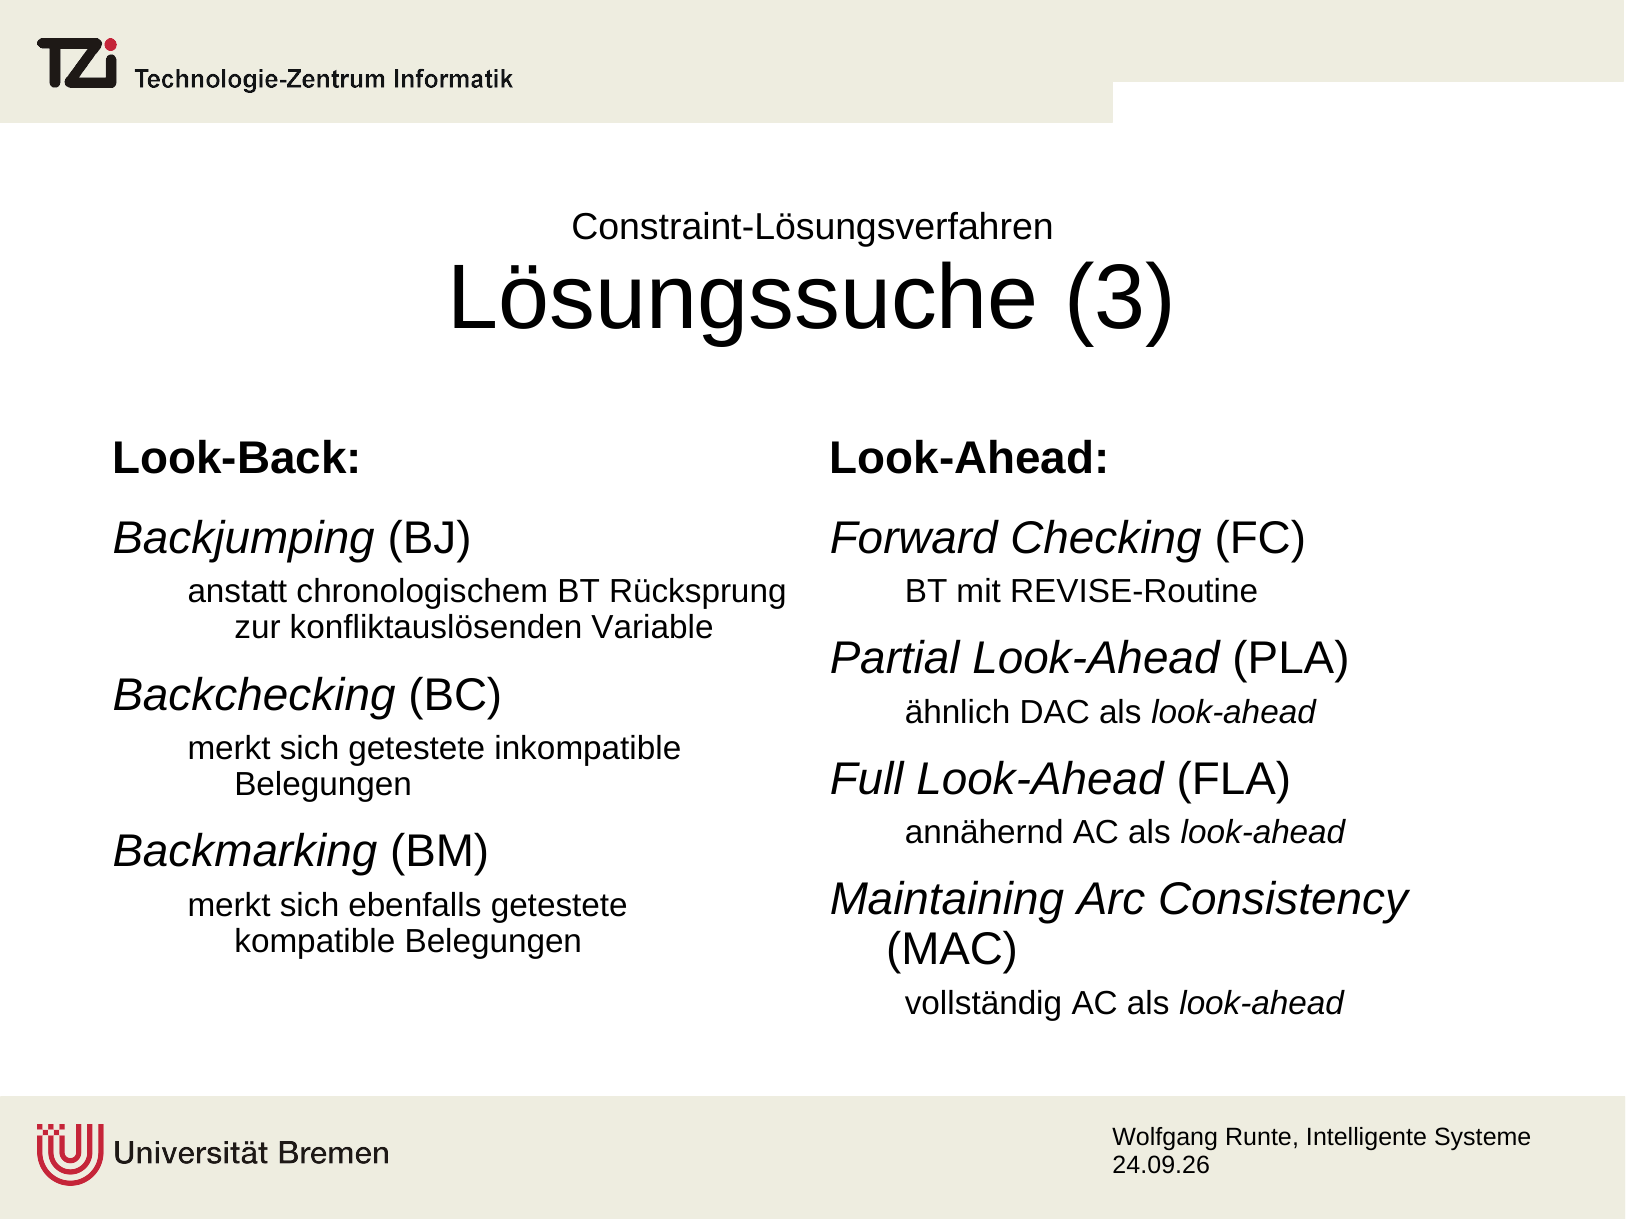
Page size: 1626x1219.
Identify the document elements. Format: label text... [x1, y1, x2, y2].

picture [37, 38, 513, 93]
list Look-Back: Backjumping (BJ) anstatt chronologischem BT Rücksprung zur konfliktauslösenden Variable Backchecking (BC) merkt sich getestete inkompatible Belegungen Backmarking (BM) merkt sich ebenfalls getestete kompatible Belegungen [112, 433, 796, 1070]
title Constraint-Lösungsverfahren Lösungssuche (3) [112, 162, 1513, 393]
picture [37, 1124, 388, 1186]
list Look-Ahead: Forward Checking (FC) BT mit REVISE-Routine Partial Look-Ahead (PLA) ähnlich DAC als look-ahead Full Look-Ahead (FLA) annähernd AC als look-ahead Maintaining Arc Consistency (MAC) vollständig AC als look-ahead [829, 433, 1513, 1070]
